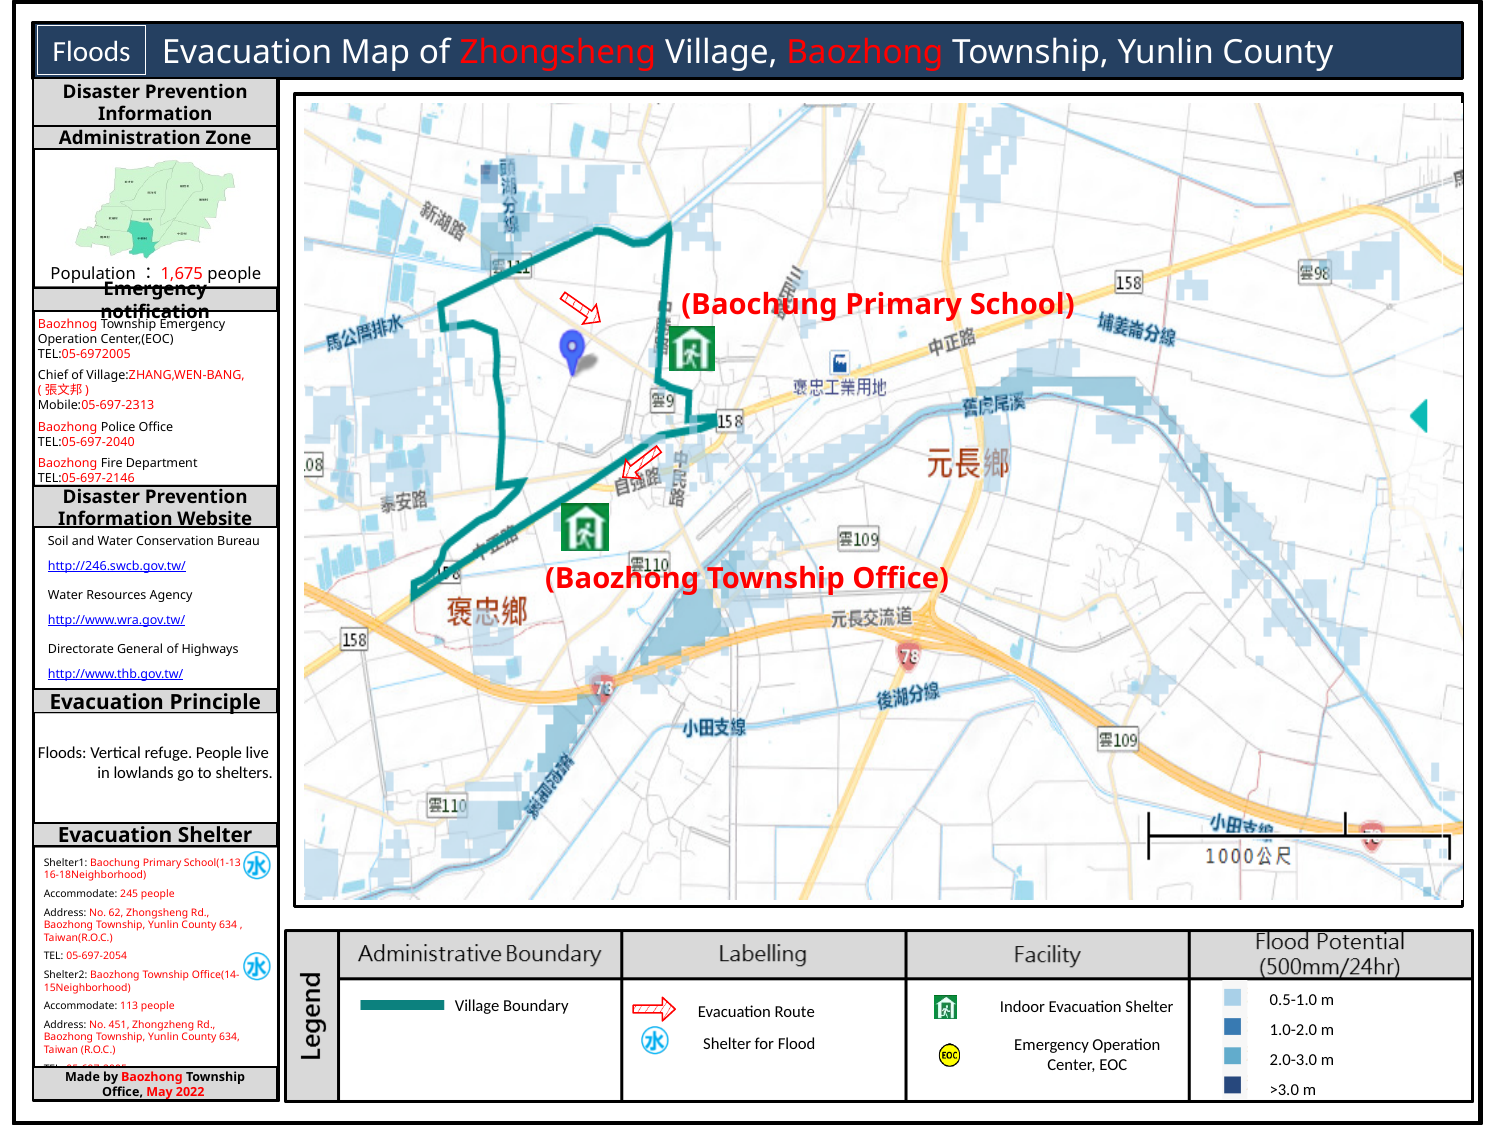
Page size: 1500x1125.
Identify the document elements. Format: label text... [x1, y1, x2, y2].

picture [32, 493, 280, 734]
text_box Floods: Vertical refuge. People live in lowlands go to shelters. [23, 734, 291, 790]
text_box Floods [37, 25, 146, 75]
text_box 0.5-1.0 m 1.0-2.0 m 2.0-3.0 m >3.0 m [1254, 984, 1476, 1094]
text_box Evacuation Route [627, 992, 886, 1029]
text_box Shelter for Flood [633, 1027, 886, 1059]
picture [242, 850, 272, 880]
text_box [560, 292, 601, 324]
text_box Village Boundary [382, 987, 641, 1024]
text_box Evacuation Shelter [33, 822, 278, 846]
text_box Evacuation Principle [33, 689, 278, 713]
text_box Population：1,675 people [34, 255, 278, 287]
text_box Soil and Water Conservation Bureau http://246.swcb.gov.tw/ Water Resources Agency http://www.wra.gov.tw/ Directorate General of Highways http://www.thb.gov.tw/ [33, 525, 280, 691]
picture [284, 922, 1474, 1103]
text_box Baozhnog Township Emergency Operation Center,(EOC) TEL:05-6972005 Chief of Village:ZHANG,WEN-BANG,(張文邦) Mobile:05-697-2313 Baozhong Police Office TEL:05-697-2040 Baozhong Fire Department TEL:05-697-2146 [23, 308, 278, 493]
text_box [622, 446, 662, 479]
text_box Emergency notification [33, 287, 278, 312]
text_box Administration Zone [33, 125, 278, 149]
text_box Indoor Evacuation Shelter [976, 987, 1198, 1025]
picture [242, 951, 272, 981]
picture [32, 790, 280, 1102]
text_box Shelter1: Baochung Primary School(1-13、16-18Neighborhood) Accommodate: 245 people Address: No. 62, Zhongsheng Rd., Baozhong Township, Yunlin County 634 , Taiwan(R.O.C.) TEL: 05-697-2054 Shelter2: Baozhong Township Office(14-15Neighborhood) Accommodate: 113 people Address: No. 451, Zhongzheng Rd., Baozhong Township, Yunlin County 634, Taiwan (R.O.C.) TEL: 05-697-2005 [28, 848, 276, 1125]
text_box Emergency Operation Center, EOC [976, 1035, 1199, 1072]
text_box Disaster Prevention Information Website [33, 486, 278, 528]
text_box Made by Baozhong Township Office, May 2022 [33, 1067, 278, 1100]
text_box Disaster Prevention Information [33, 78, 278, 125]
text_box Evacuation Map of Zhongsheng Village, Baozhong Township, Yunlin County [32, 22, 1463, 79]
picture [304, 103, 1463, 900]
text_box (Baozhong Township Office) [530, 551, 965, 602]
picture [32, 79, 280, 525]
text_box (Baochung Primary School) [666, 278, 1090, 329]
text_box [633, 997, 676, 1021]
